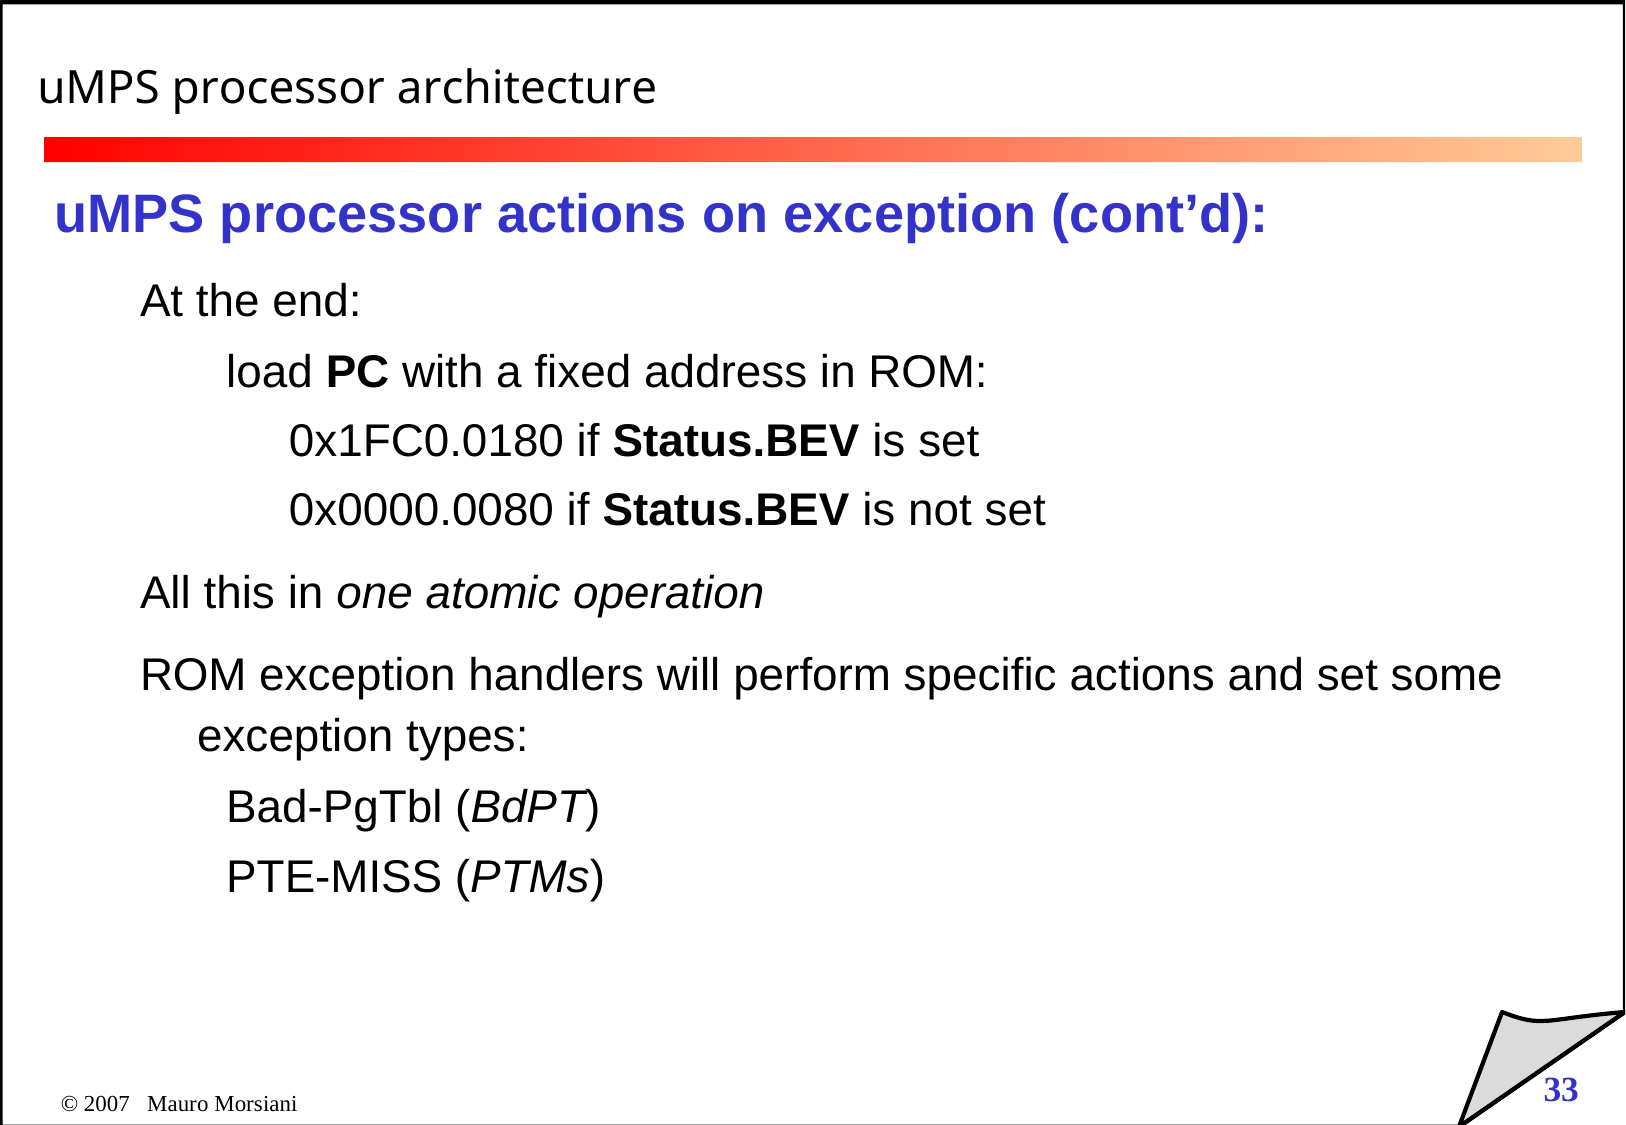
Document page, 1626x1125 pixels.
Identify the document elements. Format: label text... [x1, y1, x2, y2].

title uMPS processor architecture [37, 44, 1588, 131]
list uMPS processor actions on exception (cont’d): At the end: load PC with a fixed address in ROM: 0x1FC0.0180 if Status.BEV is set 0x0000.0080 if Status.BEV is not set All this in one atomic operation ROM exception handlers will perform specific actions and set some exception types: Bad-PgTbl (BdPT) PTE-MISS (PTMs) [54, 183, 1571, 1120]
